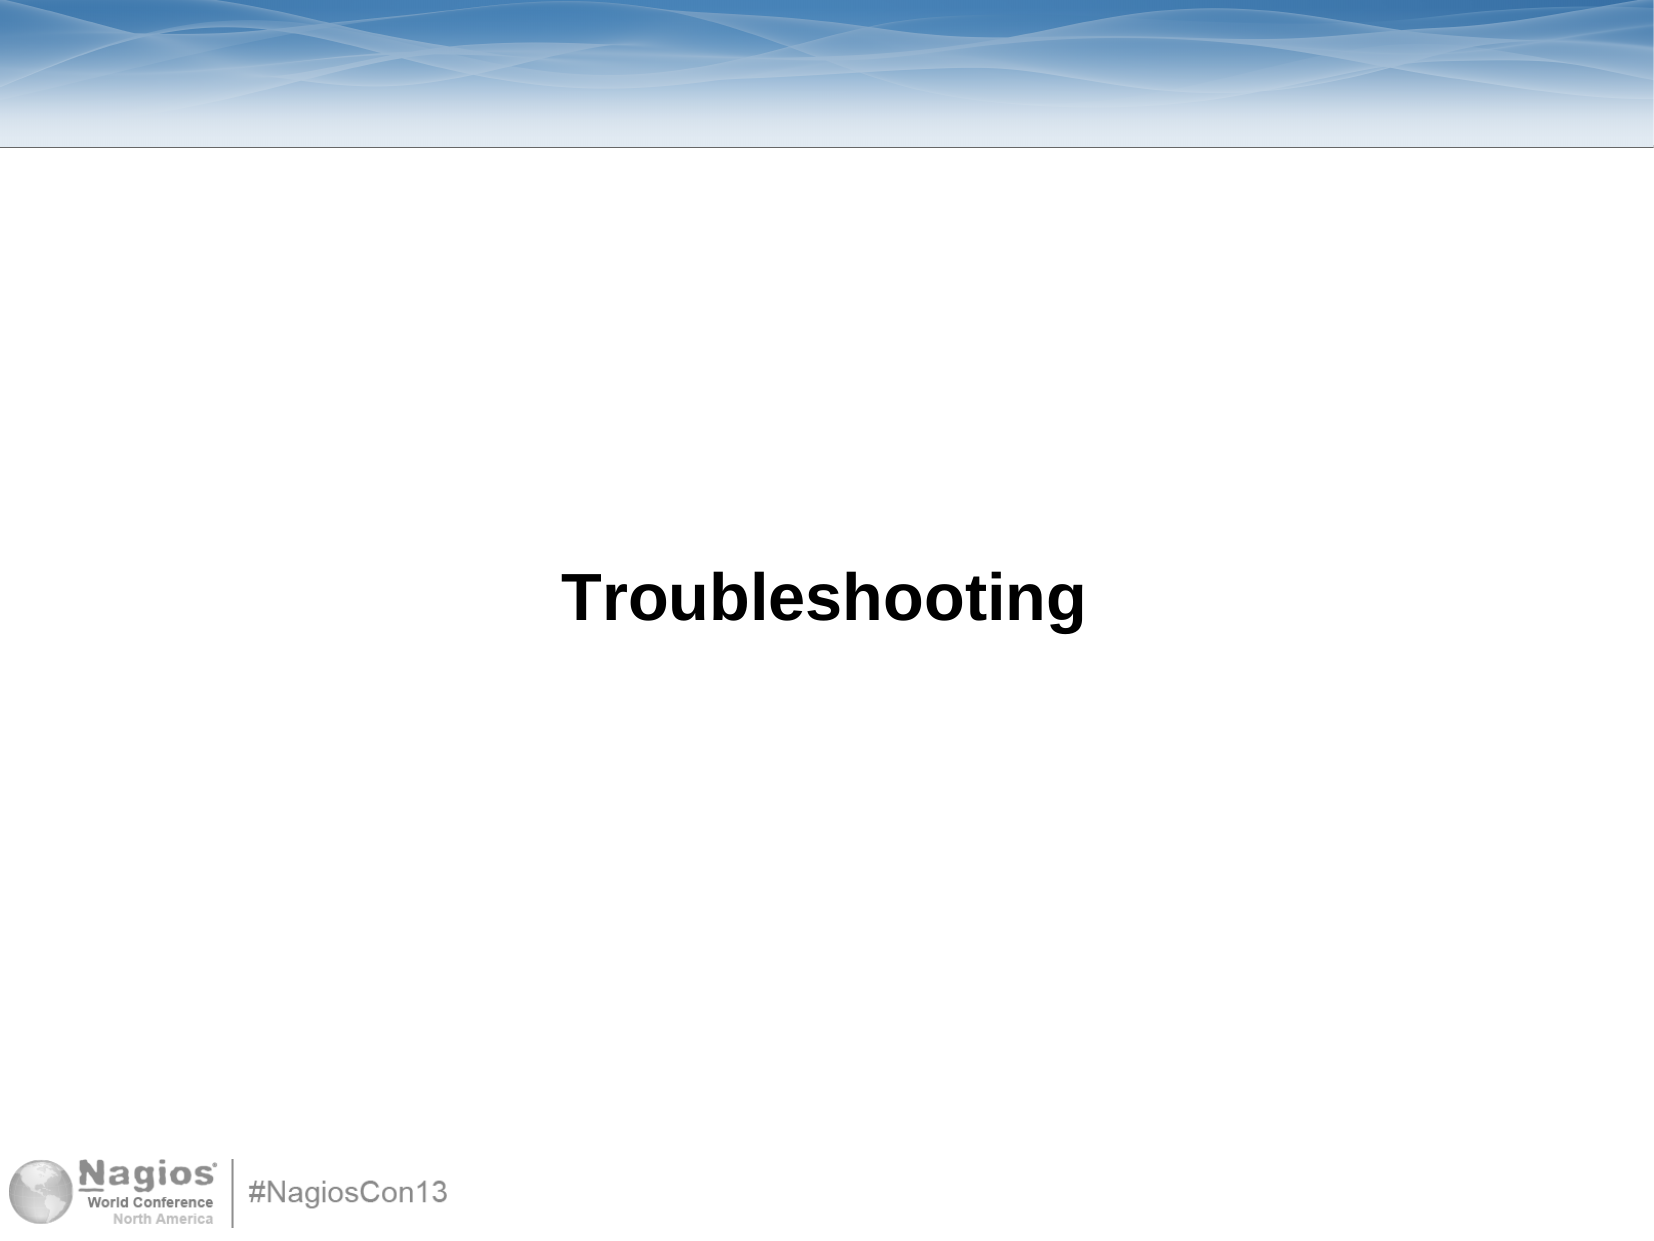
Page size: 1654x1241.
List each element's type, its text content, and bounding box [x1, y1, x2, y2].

picture [9, 1159, 453, 1228]
subtitle Troubleshooting [80, 188, 1569, 1007]
picture [0, 0, 1654, 147]
